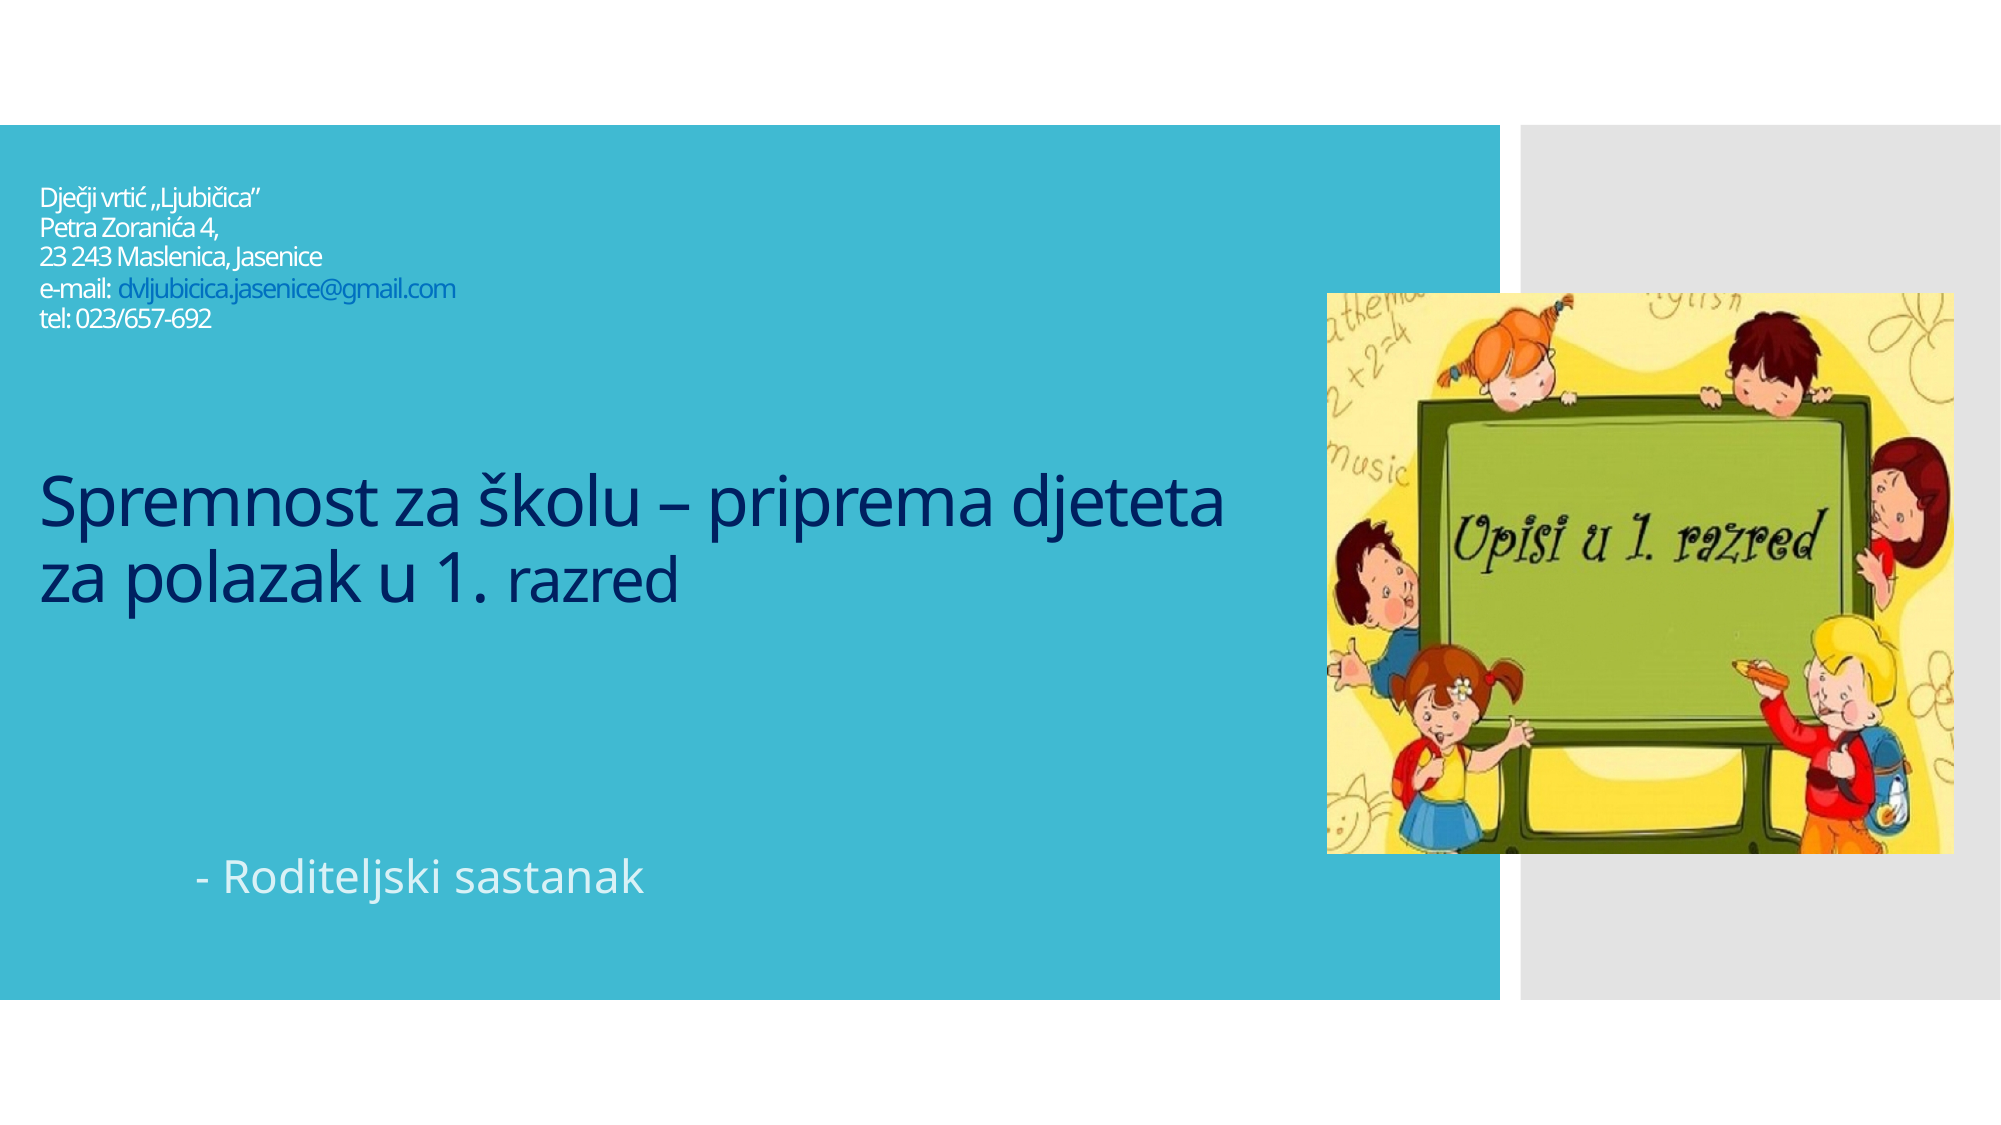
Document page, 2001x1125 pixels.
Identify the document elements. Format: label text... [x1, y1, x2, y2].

subtitle - Roditeljski sastanak [180, 766, 1381, 917]
title Dječji vrtić „Ljubičica” Petra Zoranića 4, 23 243 Maslenica, Jasenice e-mail: dvljubicica.jasenice@gmail.com tel: 023/657-692 Spremnost za školu – priprema djeteta za polazak u 1. razred [24, 172, 1322, 767]
picture [1327, 293, 1954, 854]
